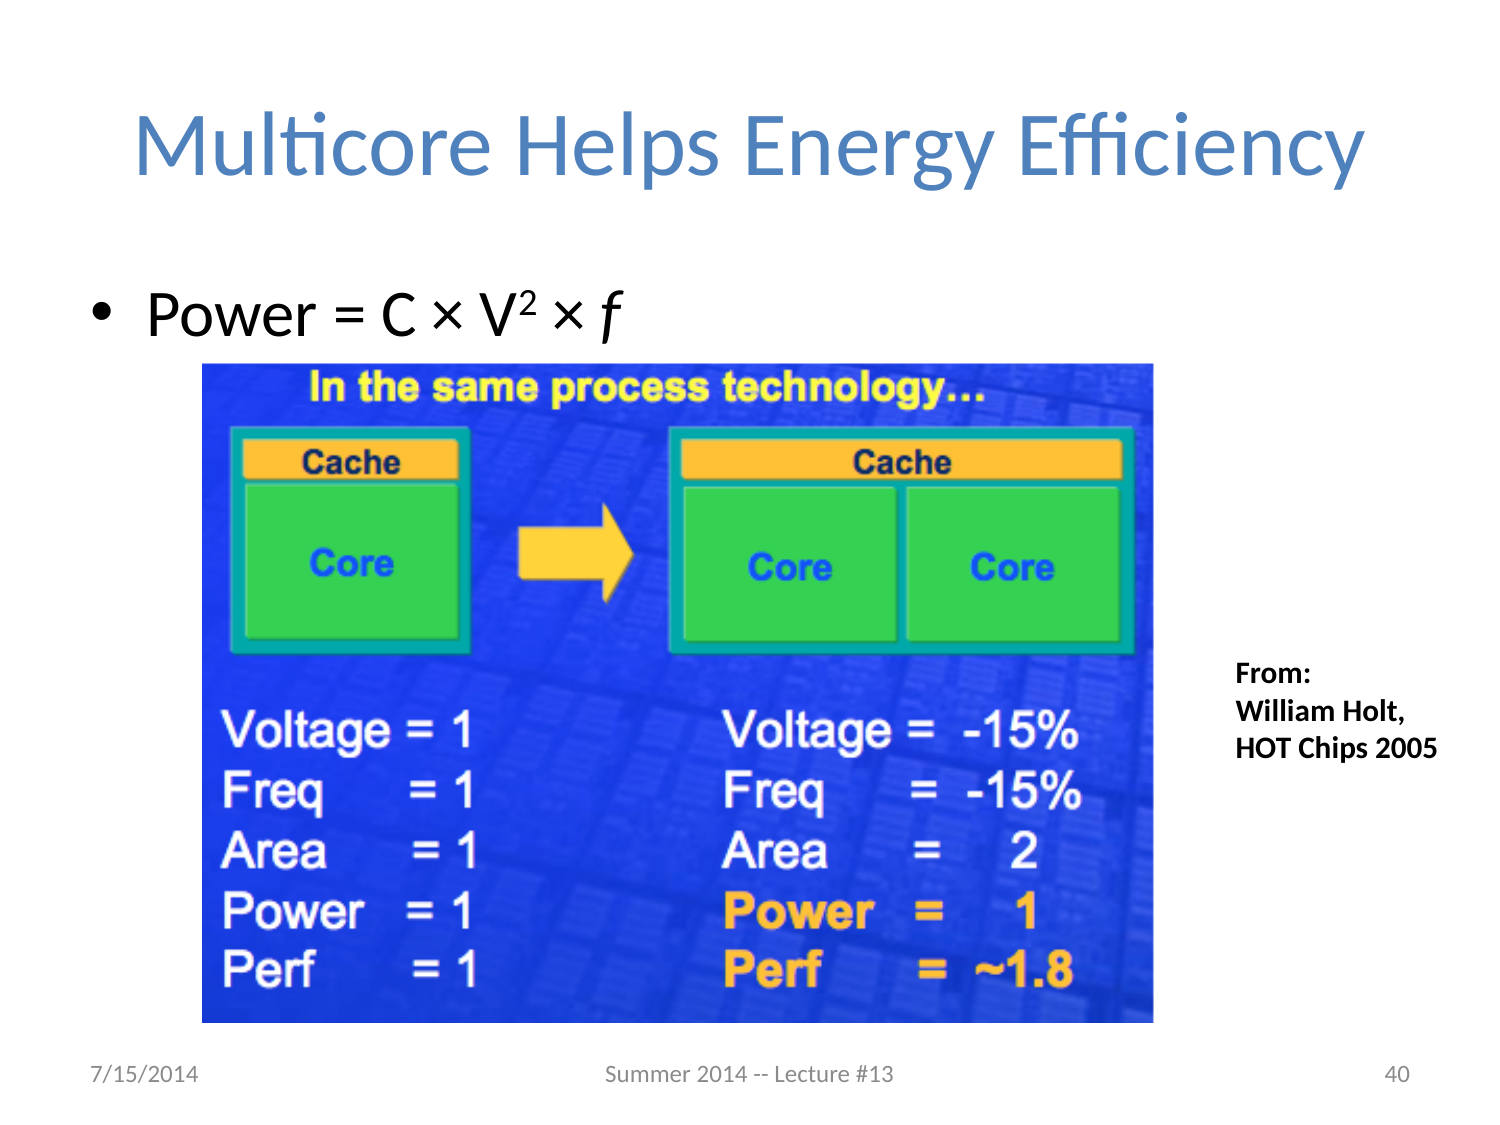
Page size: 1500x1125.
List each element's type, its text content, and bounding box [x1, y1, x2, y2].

slide_number 7/15/2014 [75, 1042, 425, 1103]
footer Summer 2014 -- Lecture #13 [512, 1042, 988, 1103]
slide_number <number> [1074, 1042, 1425, 1103]
picture [202, 362, 1156, 1023]
text_box From: William Holt, HOT Chips 2005 [1220, 645, 1454, 773]
list Power = C × V2 × f [75, 262, 1425, 448]
title Multicore Helps Energy Efficiency [75, 45, 1425, 233]
